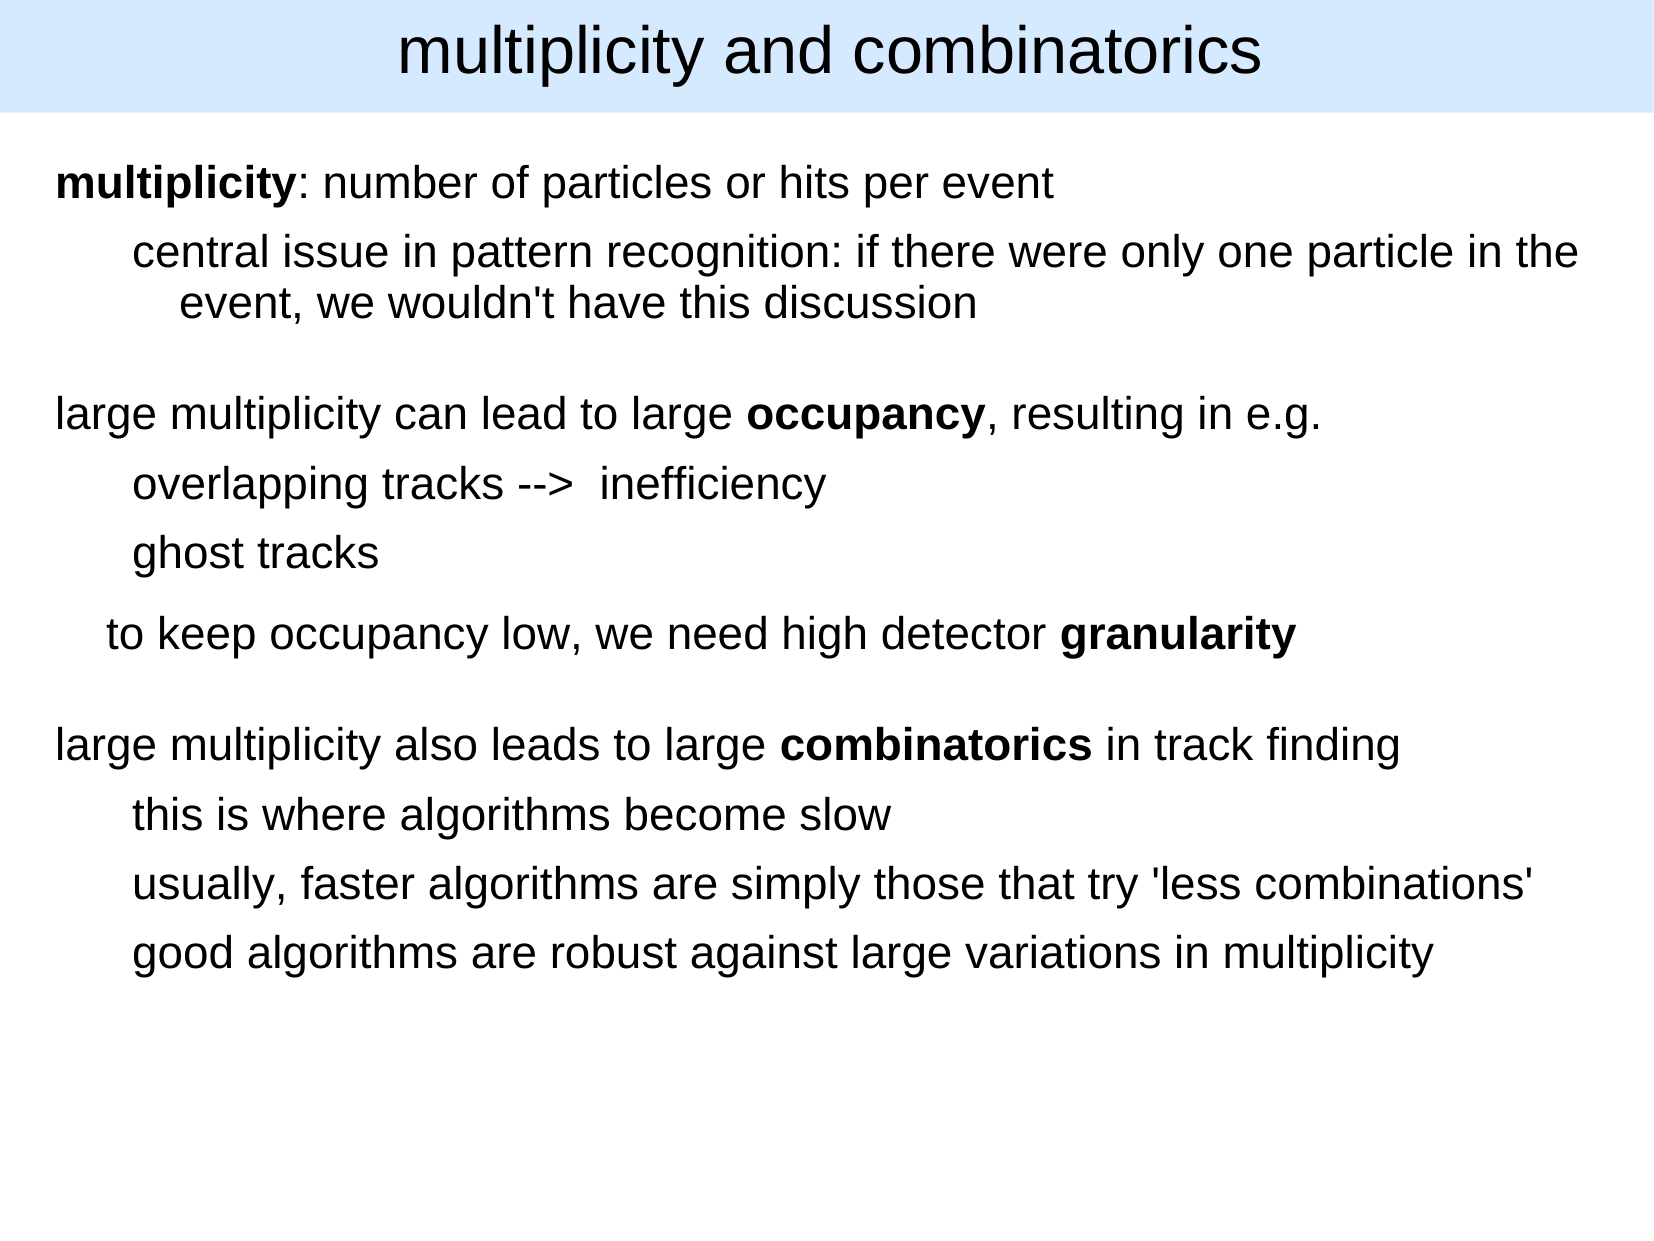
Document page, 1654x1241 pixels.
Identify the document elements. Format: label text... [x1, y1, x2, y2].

list multiplicity: number of particles or hits per event central issue in pattern recognition: if there were only one particle in the event, we wouldn't have this discussion large multiplicity can lead to large occupancy, resulting in e.g. overlapping tracks --> inefficiency ghost tracks to keep occupancy low, we need high detector granularity large multiplicity also leads to large combinatorics in track finding this is where algorithms become slow usually, faster algorithms are simply those that try 'less combinations' good algorithms are robust against large variations in multiplicity [37, 156, 1613, 1168]
title multiplicity and combinatorics [86, 0, 1576, 100]
